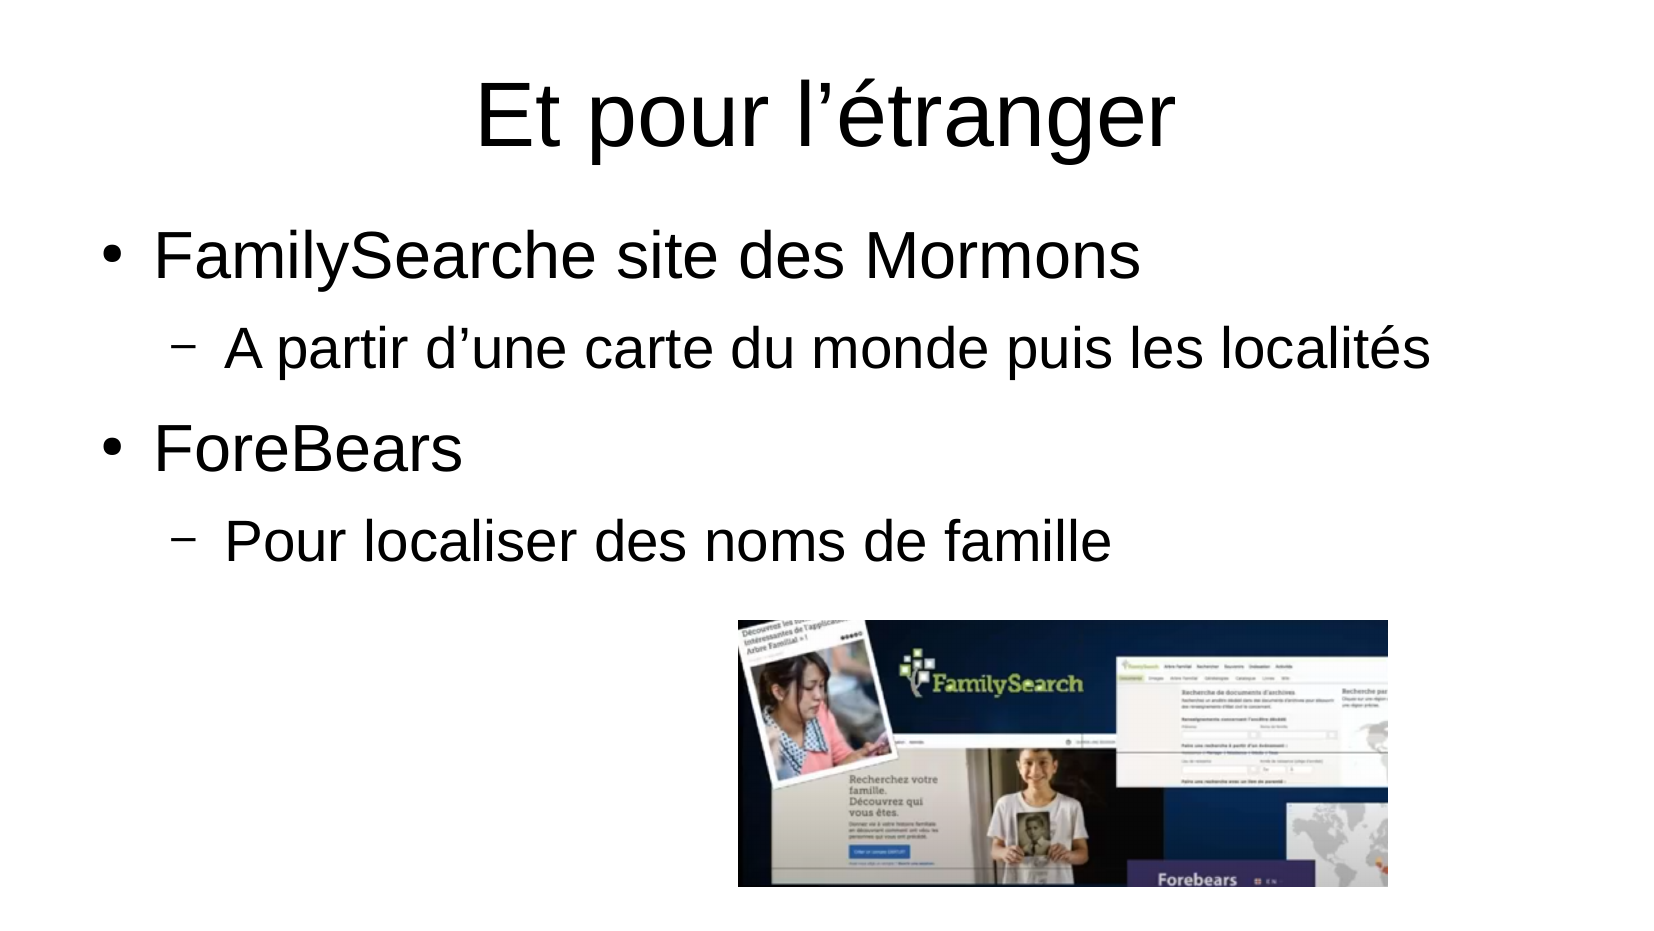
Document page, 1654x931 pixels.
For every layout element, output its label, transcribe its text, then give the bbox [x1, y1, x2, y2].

title Et pour l’étranger [82, 37, 1571, 193]
picture [738, 620, 1388, 887]
list FamilySearche site des Mormons A partir d’une carte du monde puis les localités ForeBears Pour localiser des noms de famille [82, 217, 1571, 758]
